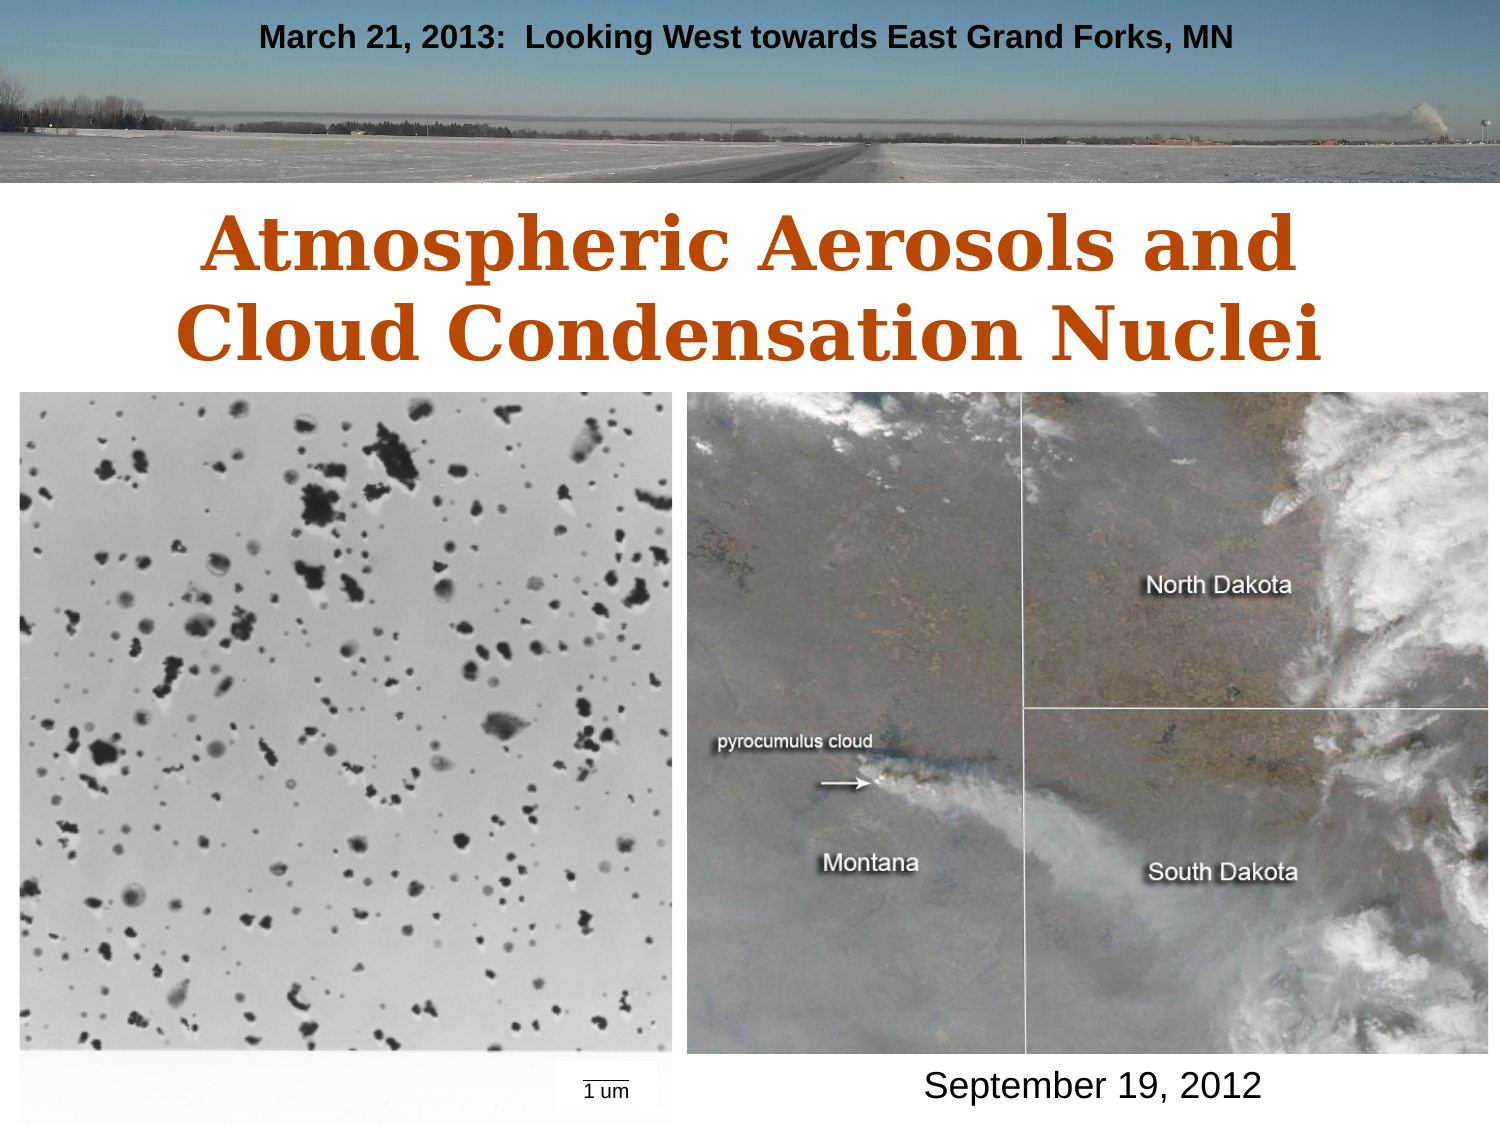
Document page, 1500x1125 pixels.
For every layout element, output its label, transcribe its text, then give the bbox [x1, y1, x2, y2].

picture [19, 392, 673, 1125]
text_box 1 um [555, 1060, 658, 1112]
text_box March 21, 2013: Looking West towards East Grand Forks, MN [0, 11, 1495, 64]
picture [0, 0, 1500, 183]
picture [687, 392, 1489, 1054]
text_box Atmospheric Aerosols and Cloud Condensation Nuclei [0, 200, 1276, 1125]
text_box September 19, 2012 [908, 1053, 1278, 1114]
